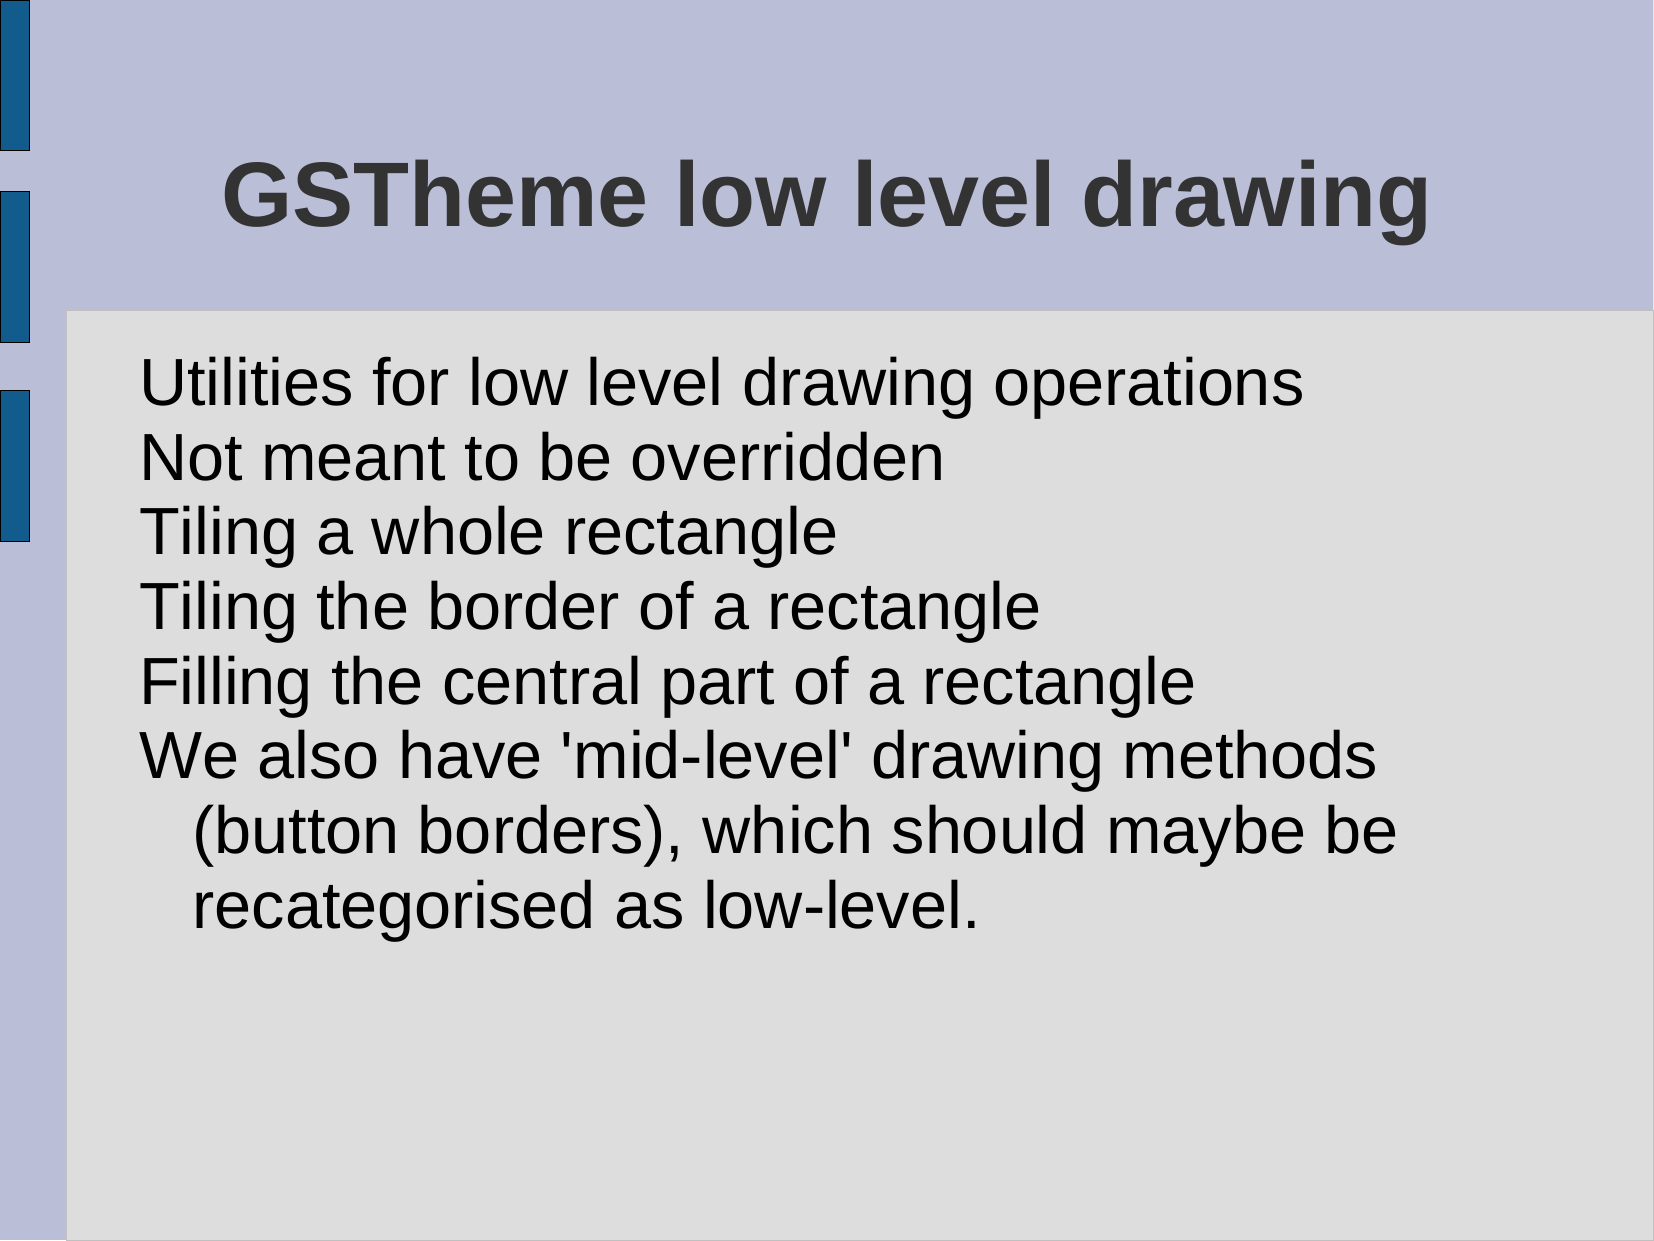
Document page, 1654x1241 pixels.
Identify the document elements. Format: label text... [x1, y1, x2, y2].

list Utilities for low level drawing operations Not meant to be overridden Tiling a whole rectangle Tiling the border of a rectangle Filling the central part of a rectangle We also have 'mid-level' drawing methods (button borders), which should maybe be recategorised as low-level. [121, 344, 1534, 1112]
title GSTheme low level drawing [121, 98, 1534, 291]
